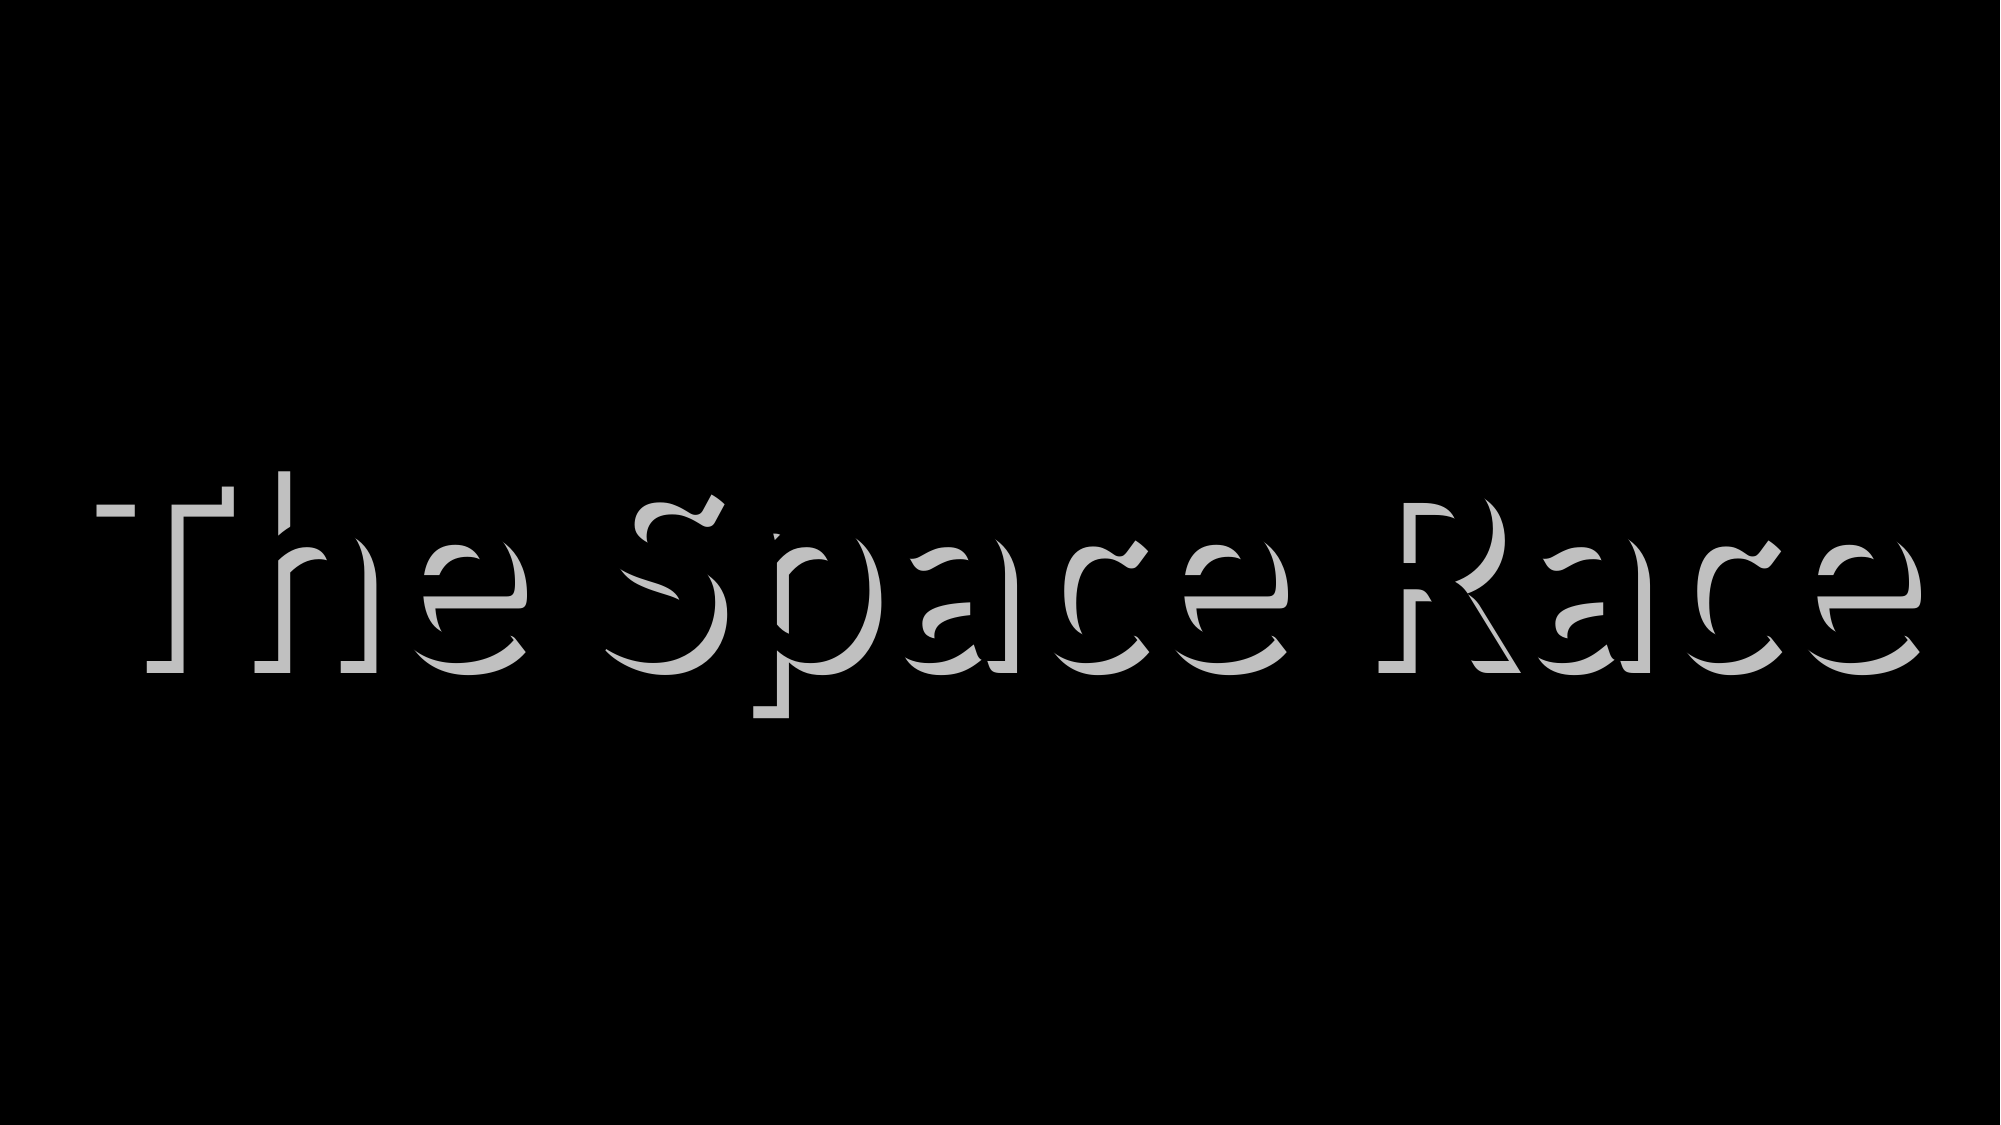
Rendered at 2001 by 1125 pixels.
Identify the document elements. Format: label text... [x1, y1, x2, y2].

text_box The Space Race [32, 367, 1971, 727]
